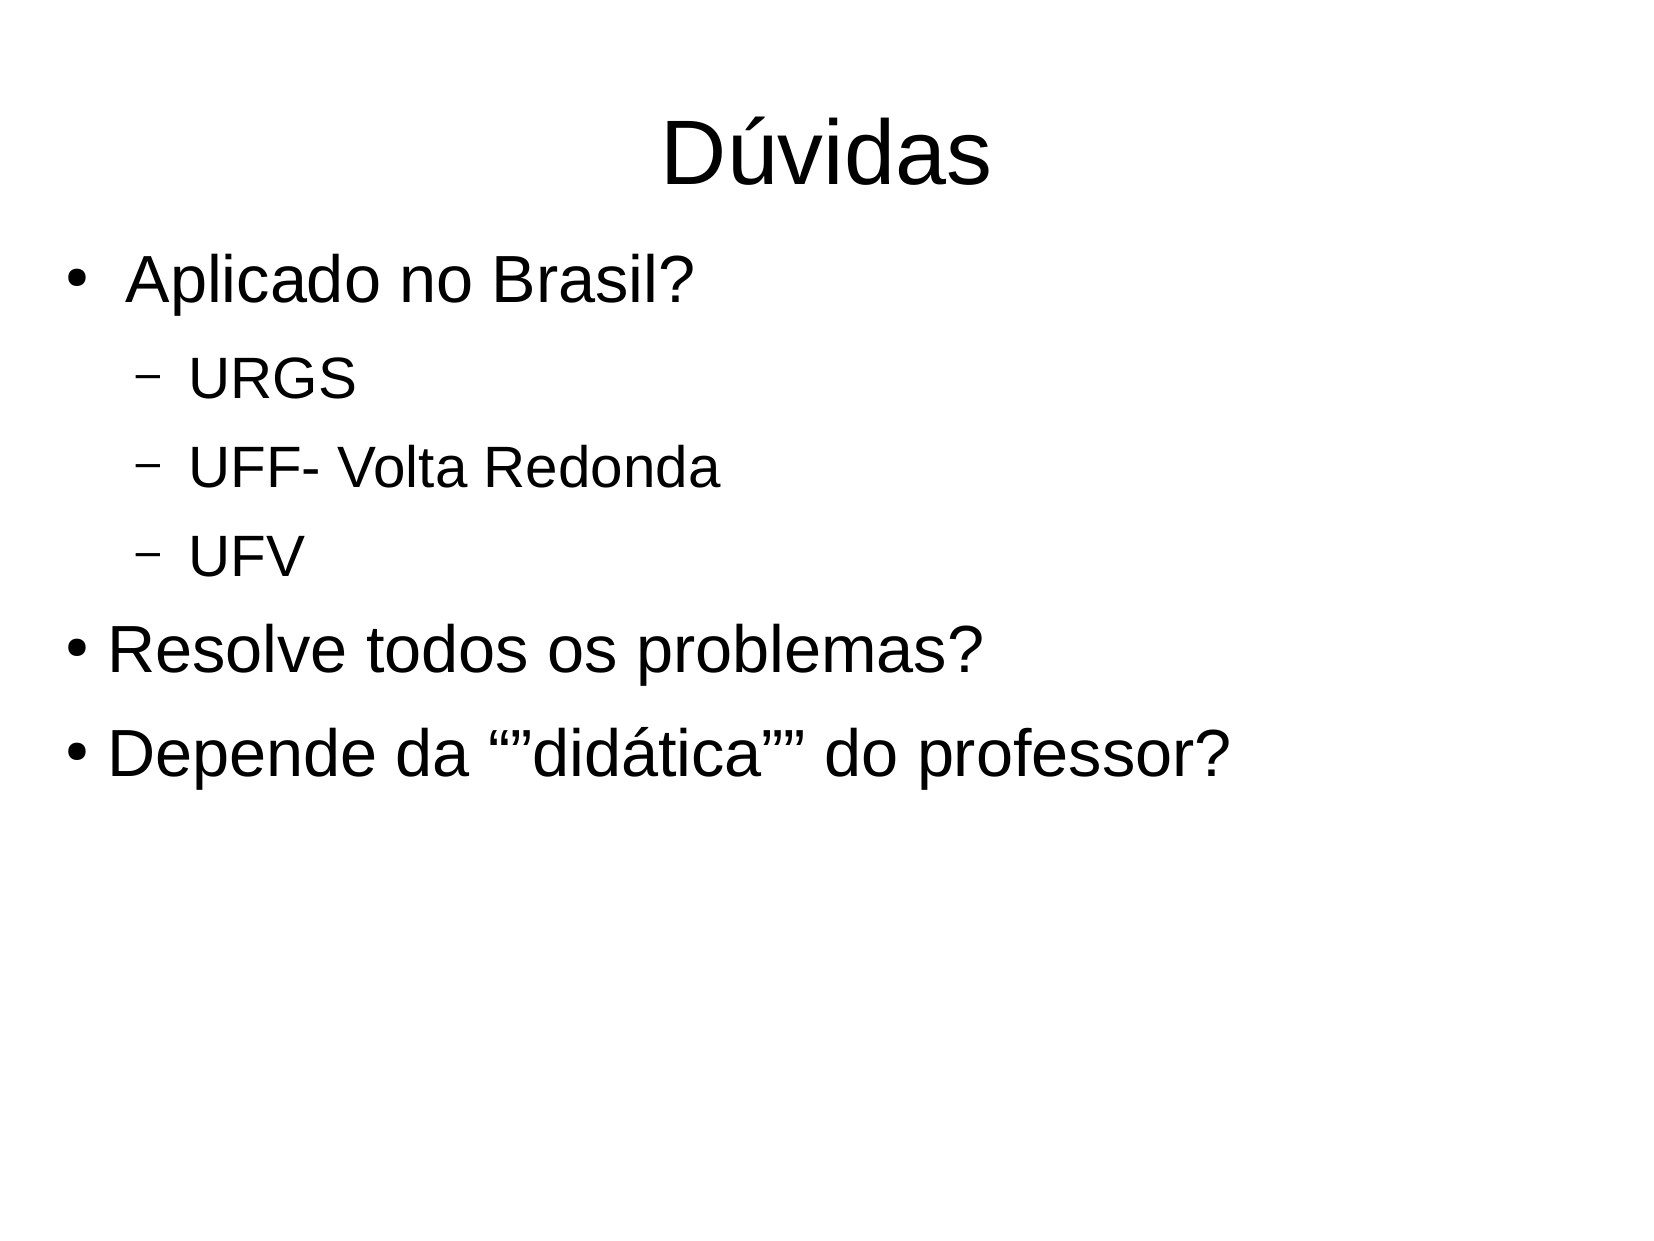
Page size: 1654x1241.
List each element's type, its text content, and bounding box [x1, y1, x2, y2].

list Aplicado no Brasil? URGS UFF- Volta Redonda UFV Resolve todos os problemas? Depende da “”didática”” do professor? [47, 241, 1607, 1229]
title Dúvidas [82, 49, 1571, 241]
